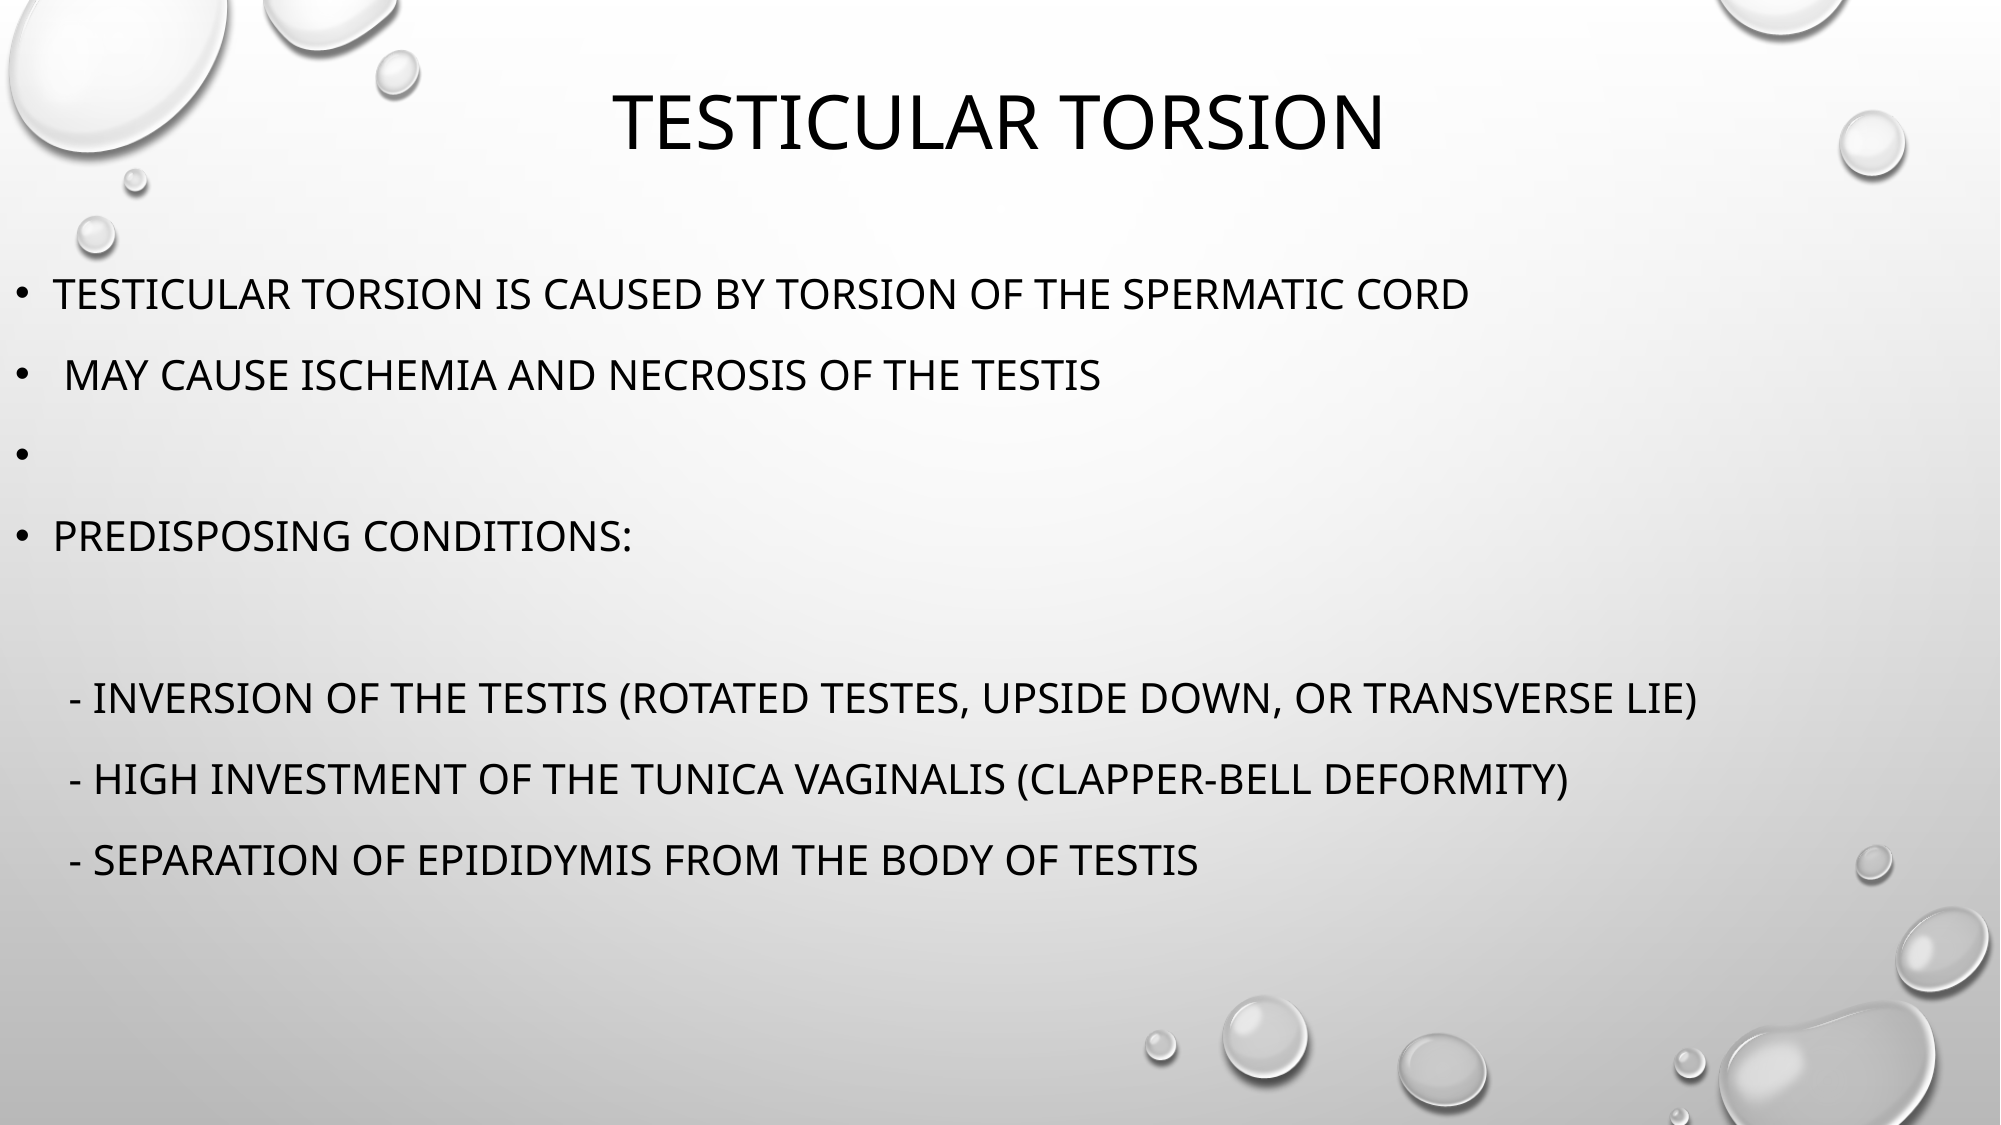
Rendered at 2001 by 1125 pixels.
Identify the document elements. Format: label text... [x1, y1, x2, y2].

list Testicular Torsion IS CAUSED BY Torsion of the spermatic cord may cause ischemia and necrosis of the testis Predisposing conditions: - Inversion of the testis (rotated testes, upside down, or transverse lie) - High investment of the tunica vaginalis (clapper-bell deformity) - Separation of epididymis from the body of testis [0, 249, 2000, 1125]
title Testicular Torsion [0, 0, 2000, 249]
